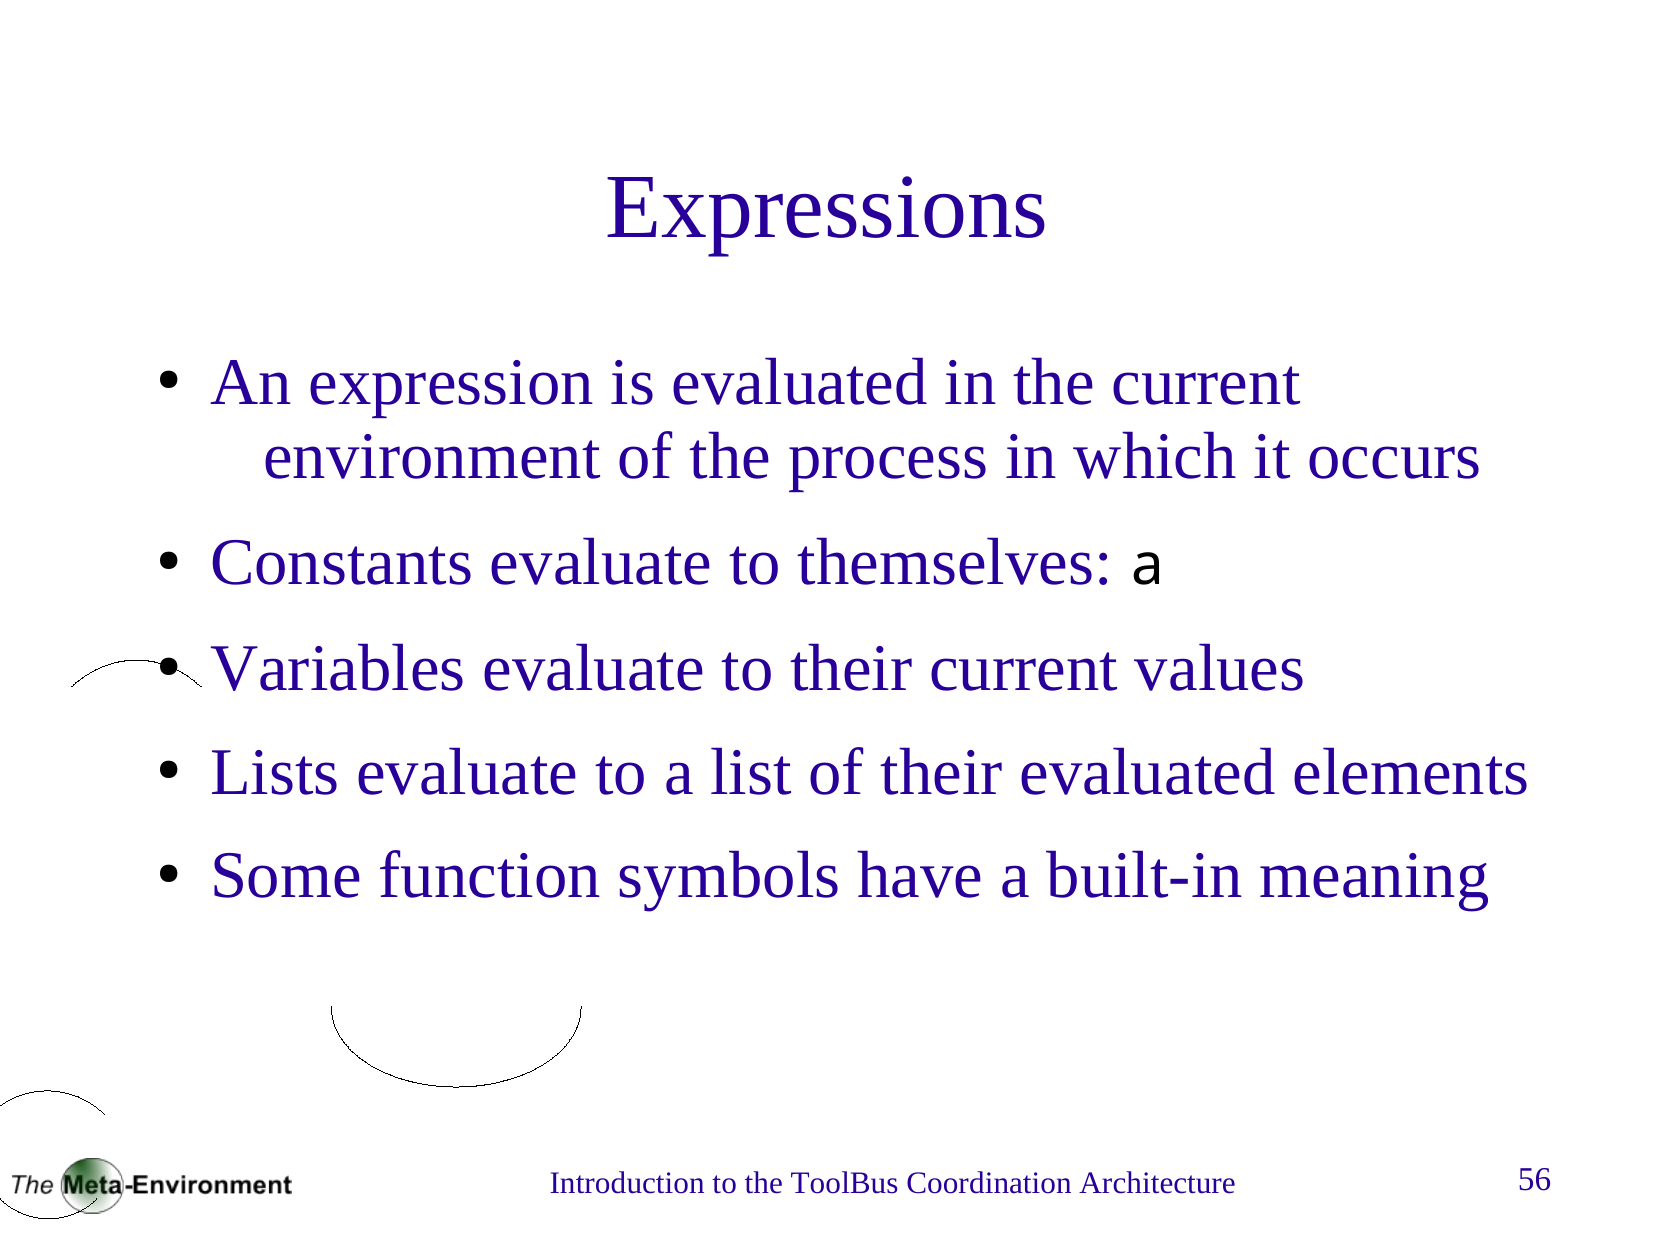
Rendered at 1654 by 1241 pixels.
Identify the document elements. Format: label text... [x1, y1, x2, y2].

list An expression is evaluated in the current environment of the process in which it occurs Constants evaluate to themselves: a Variables evaluate to their current values Lists evaluate to a list of their evaluated elements Some function symbols have a built-in meaning [121, 344, 1534, 1127]
title Expressions [121, 102, 1534, 311]
picture [12, 1158, 292, 1214]
